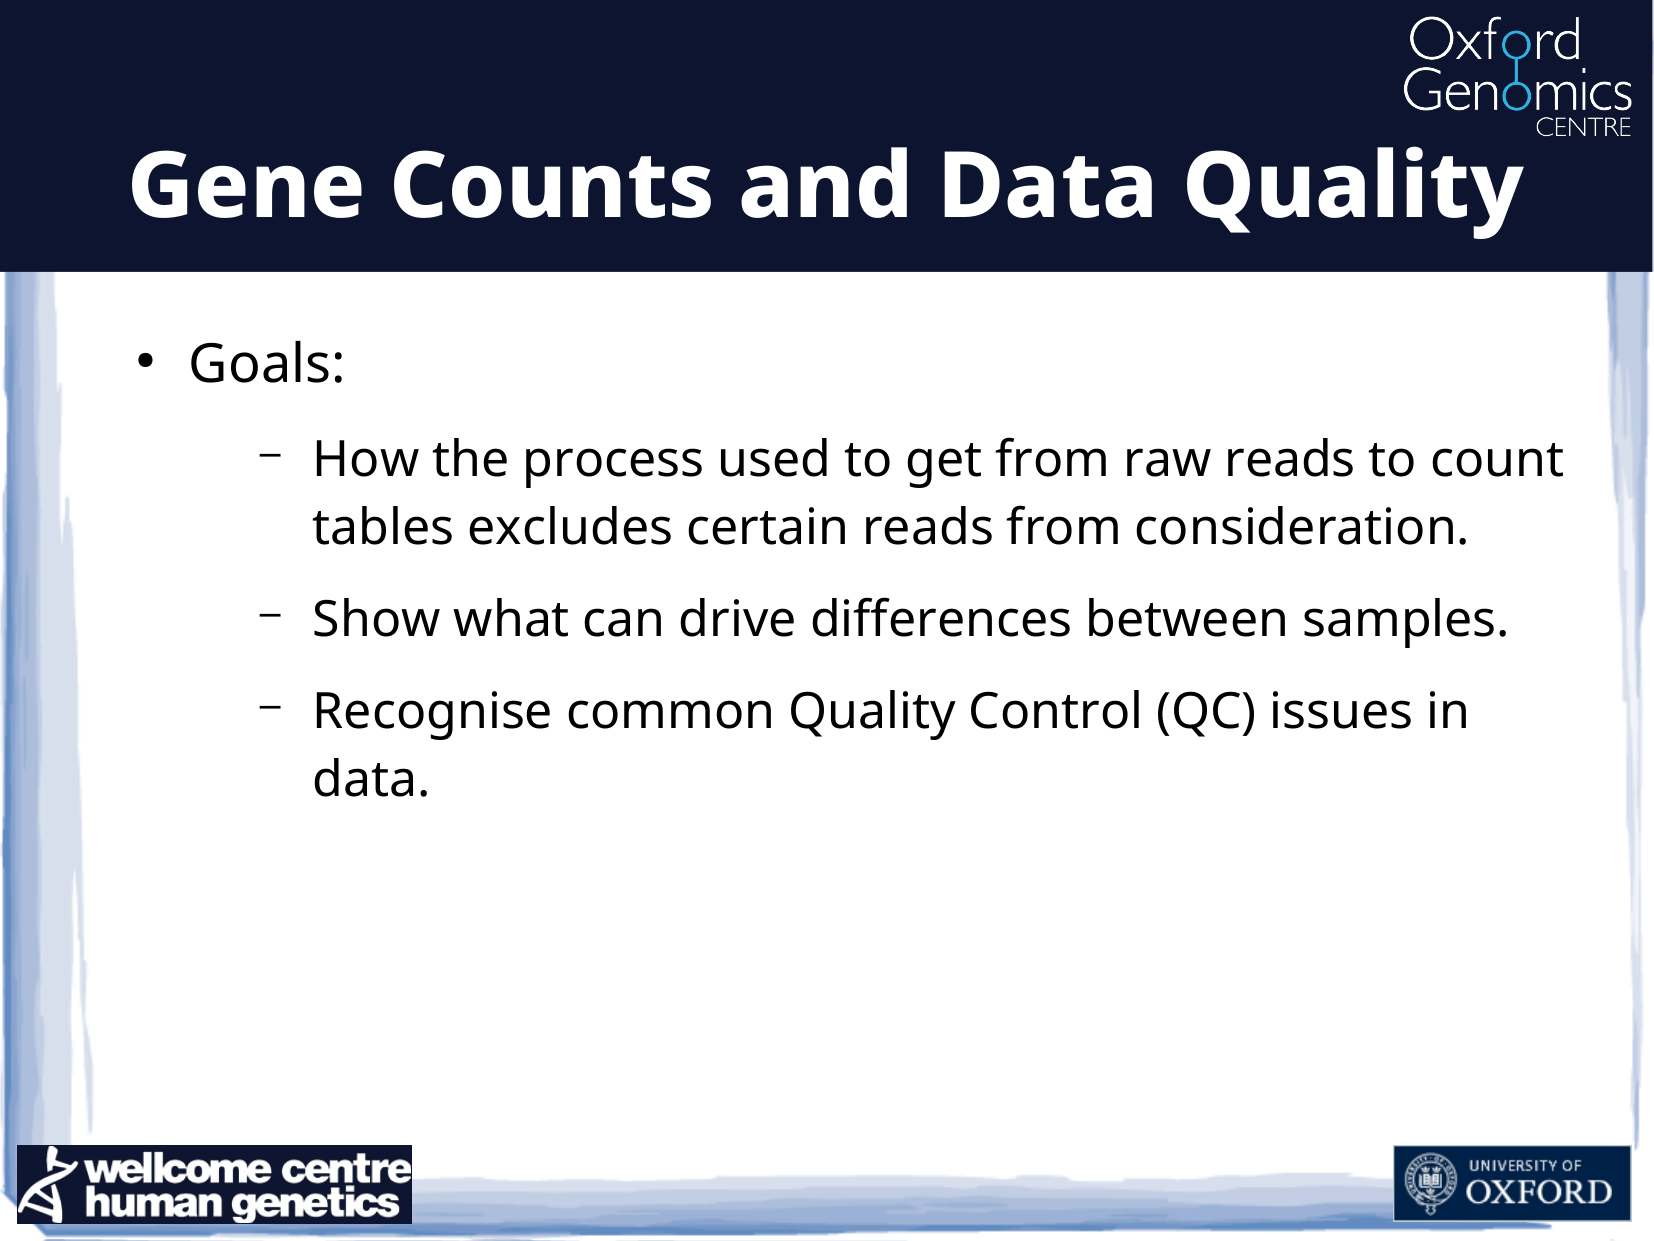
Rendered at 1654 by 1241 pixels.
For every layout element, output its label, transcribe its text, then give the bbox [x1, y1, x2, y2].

picture [0, 0, 1654, 1241]
title Gene Counts and Data Quality [82, 78, 1571, 287]
list Goals: How the process used to get from raw reads to count tables excludes certain reads from consideration. Show what can drive differences between samples. Recognise common Quality Control (QC) issues in data. [118, 324, 1571, 1045]
